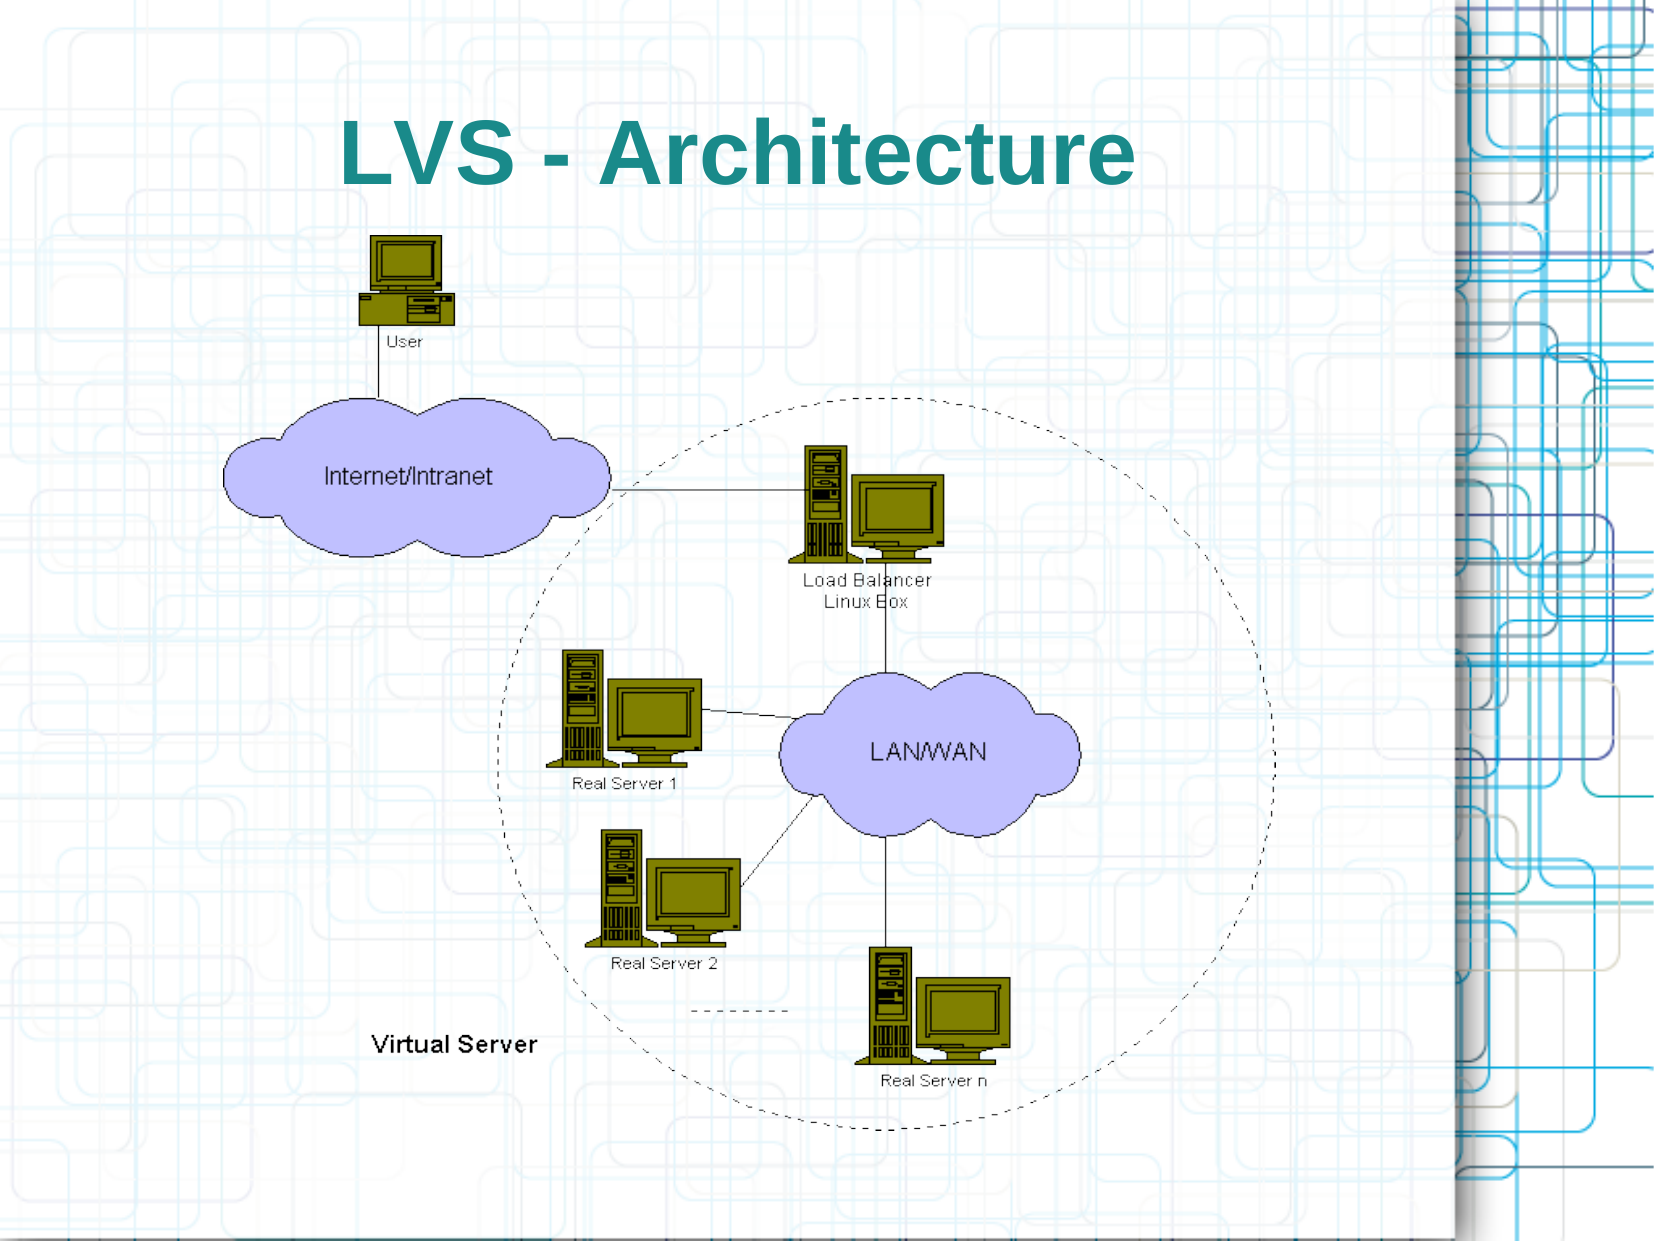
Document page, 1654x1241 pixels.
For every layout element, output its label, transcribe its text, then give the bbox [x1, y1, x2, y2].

title LVS - Architecture [59, 49, 1418, 257]
picture [0, 0, 1654, 1241]
